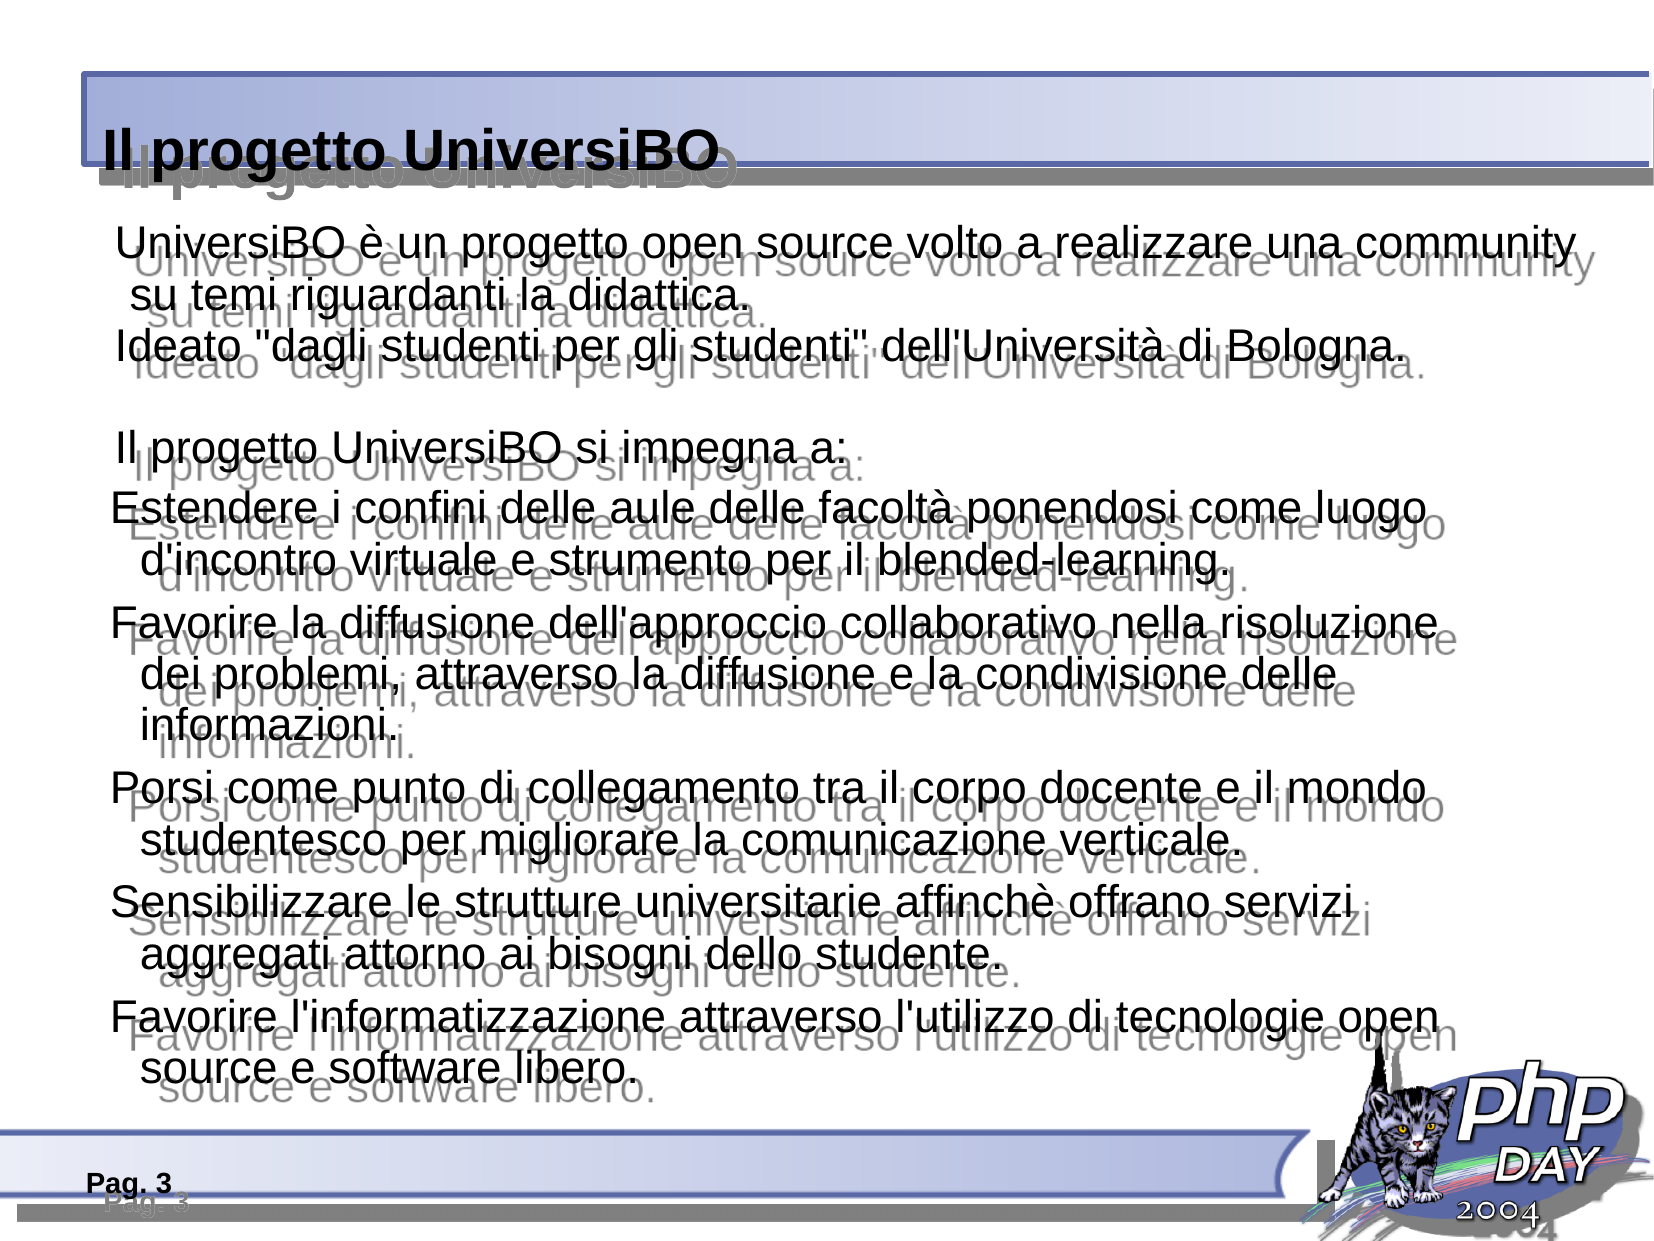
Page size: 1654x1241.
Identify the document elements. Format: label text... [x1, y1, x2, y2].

picture [110, 1195, 117, 1201]
picture [0, 1025, 1652, 1233]
text_box Estendere i confini delle aule delle facoltà ponendosi come luogo d'incontro virtuale e strumento per il blended-learning. Favorire la diffusione dell'approccio collaborativo nella risoluzione dei problemi, attraverso la diffusione e la condivisione delle informazioni. Porsi come punto di collegamento tra il corpo docente e il mondo studentesco per migliorare la comunicazione verticale. Sensibilizzare le strutture universitarie affinchè offrano servizi aggregati attorno ai bisogni dello studente. Favorire l'informatizzazione attraverso l'utilizzo di tecnologie open source e software libero. [87, 482, 1510, 1094]
picture [126, 1180, 133, 1190]
text_box UniversiBO è un progetto open source volto a realizzare una community su temi riguardanti la didattica. Ideato "dagli studenti per gli studenti" dell'Università di Bologna. Il progetto UniversiBO si impegna a: [99, 217, 1620, 1008]
text_box Il progetto UniversiBO [102, 85, 1394, 155]
